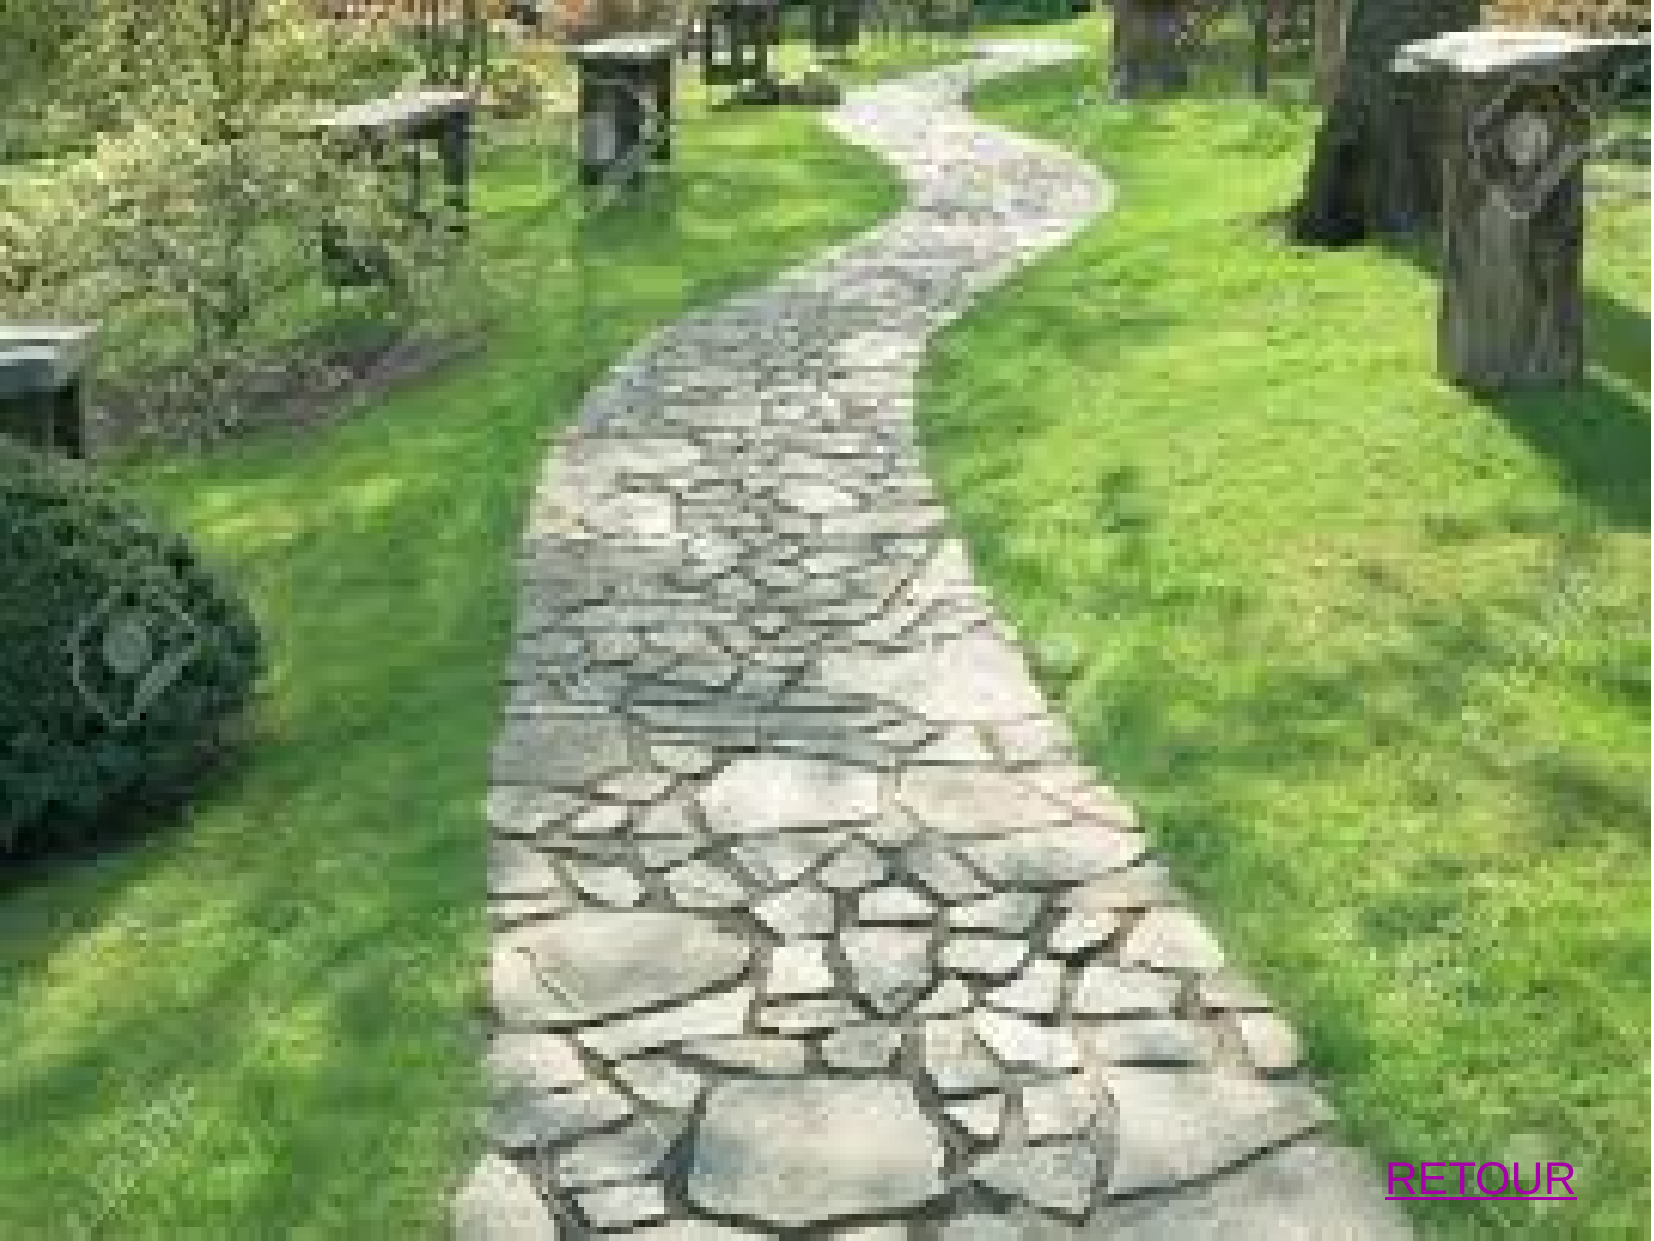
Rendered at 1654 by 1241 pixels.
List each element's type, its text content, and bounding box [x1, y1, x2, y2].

text_box RETOUR [1370, 1145, 1630, 1212]
picture [0, 0, 1651, 1241]
